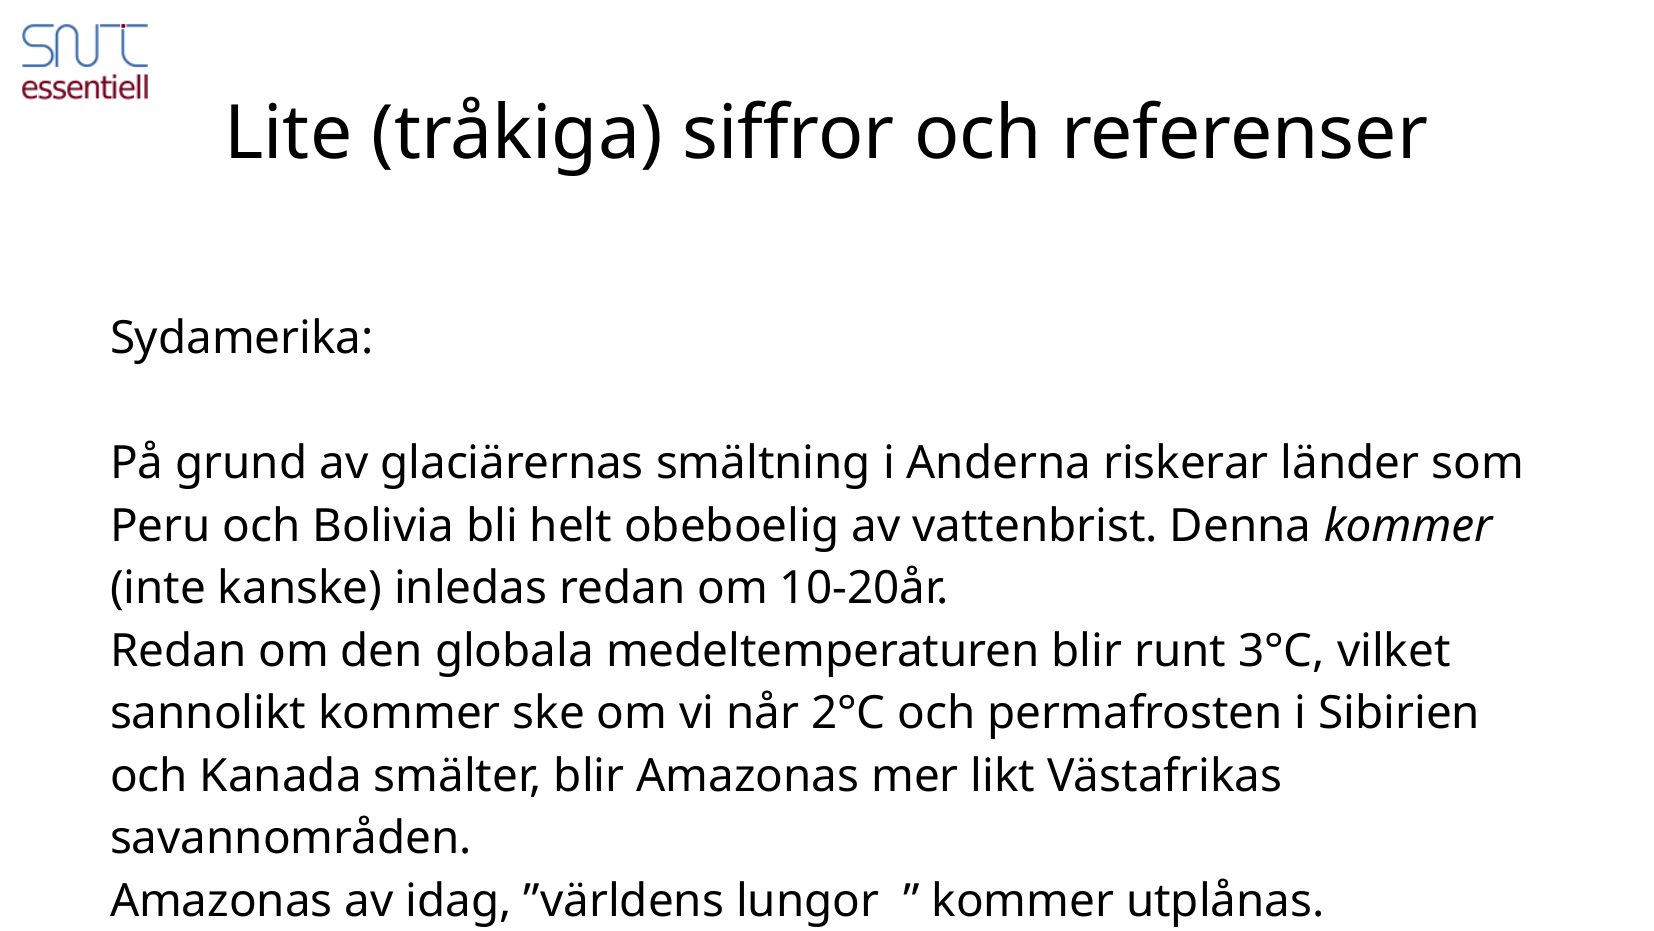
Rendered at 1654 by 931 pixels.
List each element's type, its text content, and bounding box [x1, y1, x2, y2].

title Lite (tråkiga) siffror och referenser [82, 51, 1571, 207]
picture [22, 0, 148, 125]
text_box Sydamerika: På grund av glaciärernas smältning i Anderna riskerar länder som Peru och Bolivia bli helt obeboelig av vattenbrist. Denna kommer (inte kanske) inledas redan om 10-20år. Redan om den globala medeltemperaturen blir runt 3°C, vilket sannolikt kommer ske om vi når 2°C och permafrosten i Sibirien och Kanada smälter, blir Amazonas mer likt Västafrikas savannområden. Amazonas av idag, ”världens lungor ” kommer utplånas. [95, 234, 1572, 860]
